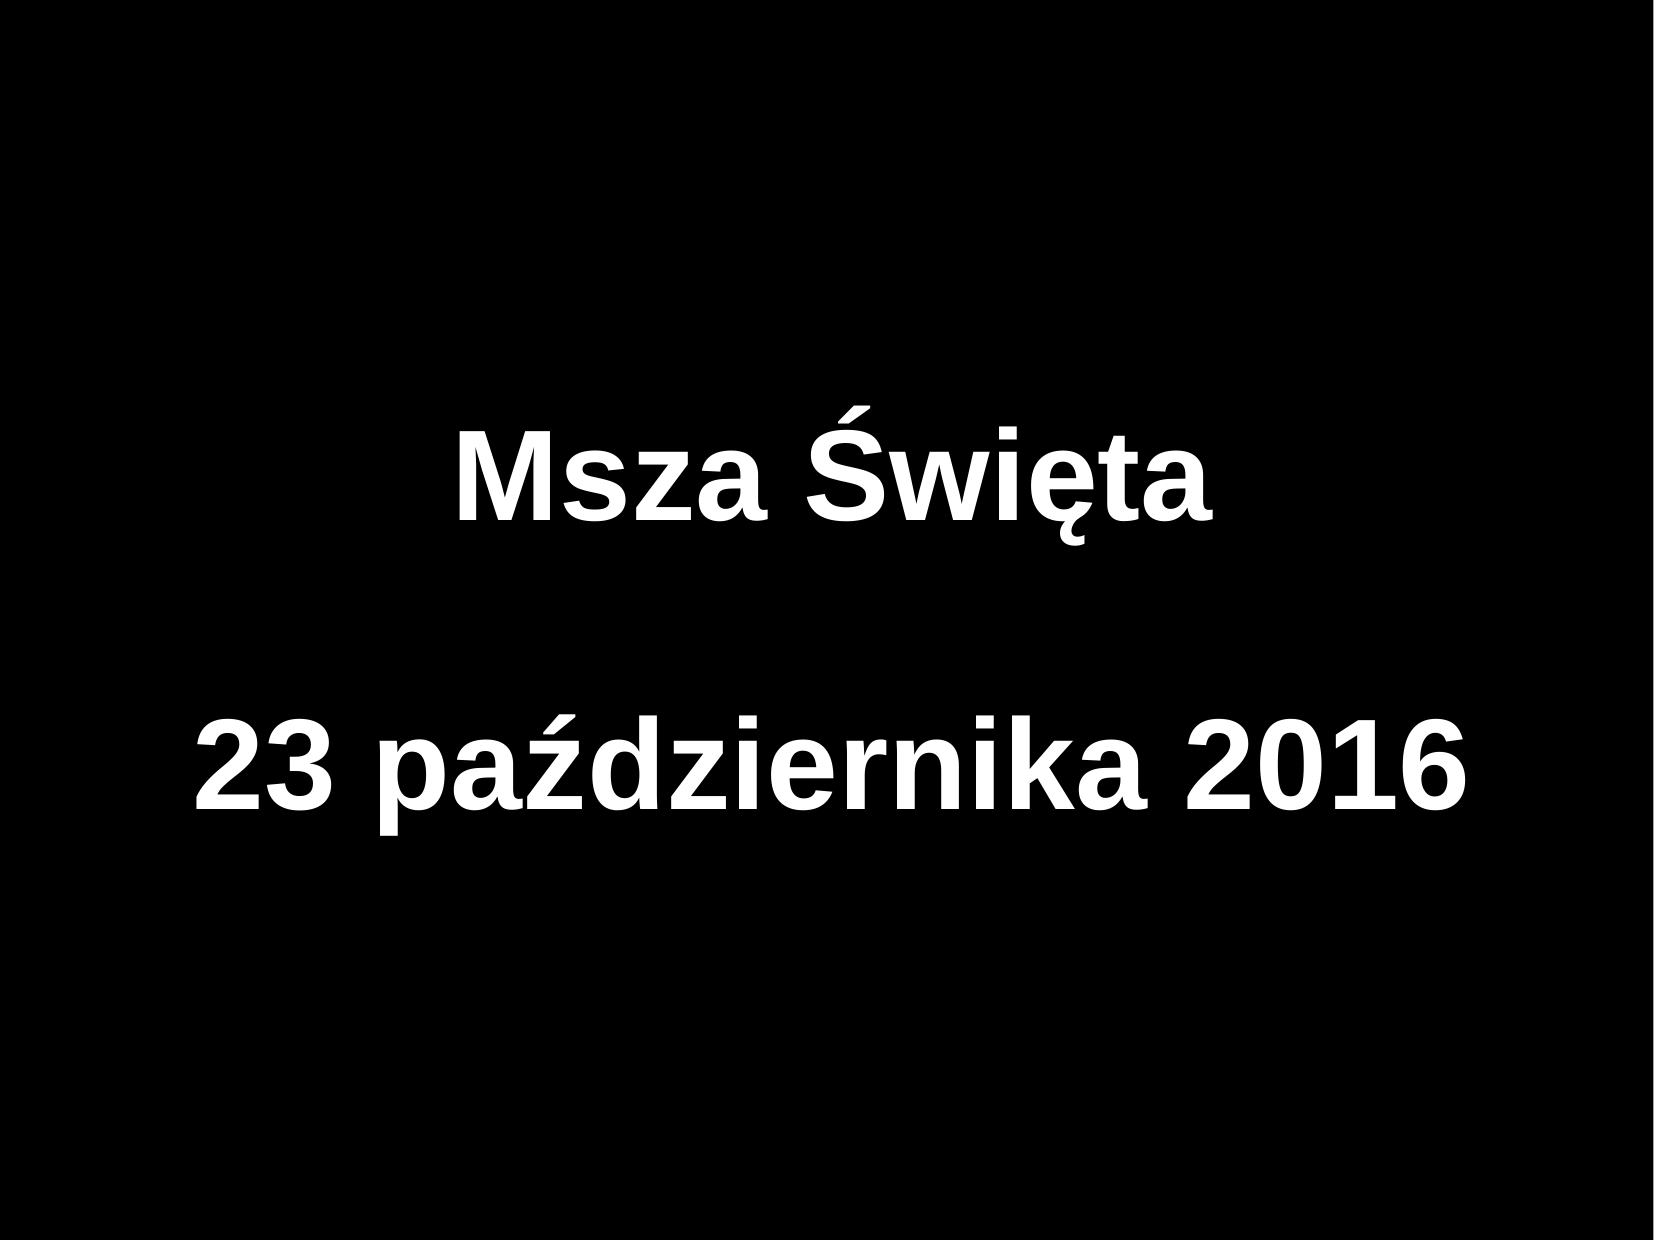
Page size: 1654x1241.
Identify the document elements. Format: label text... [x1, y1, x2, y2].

subtitle Msza Święta 23 października 2016 [47, 47, 1619, 1193]
